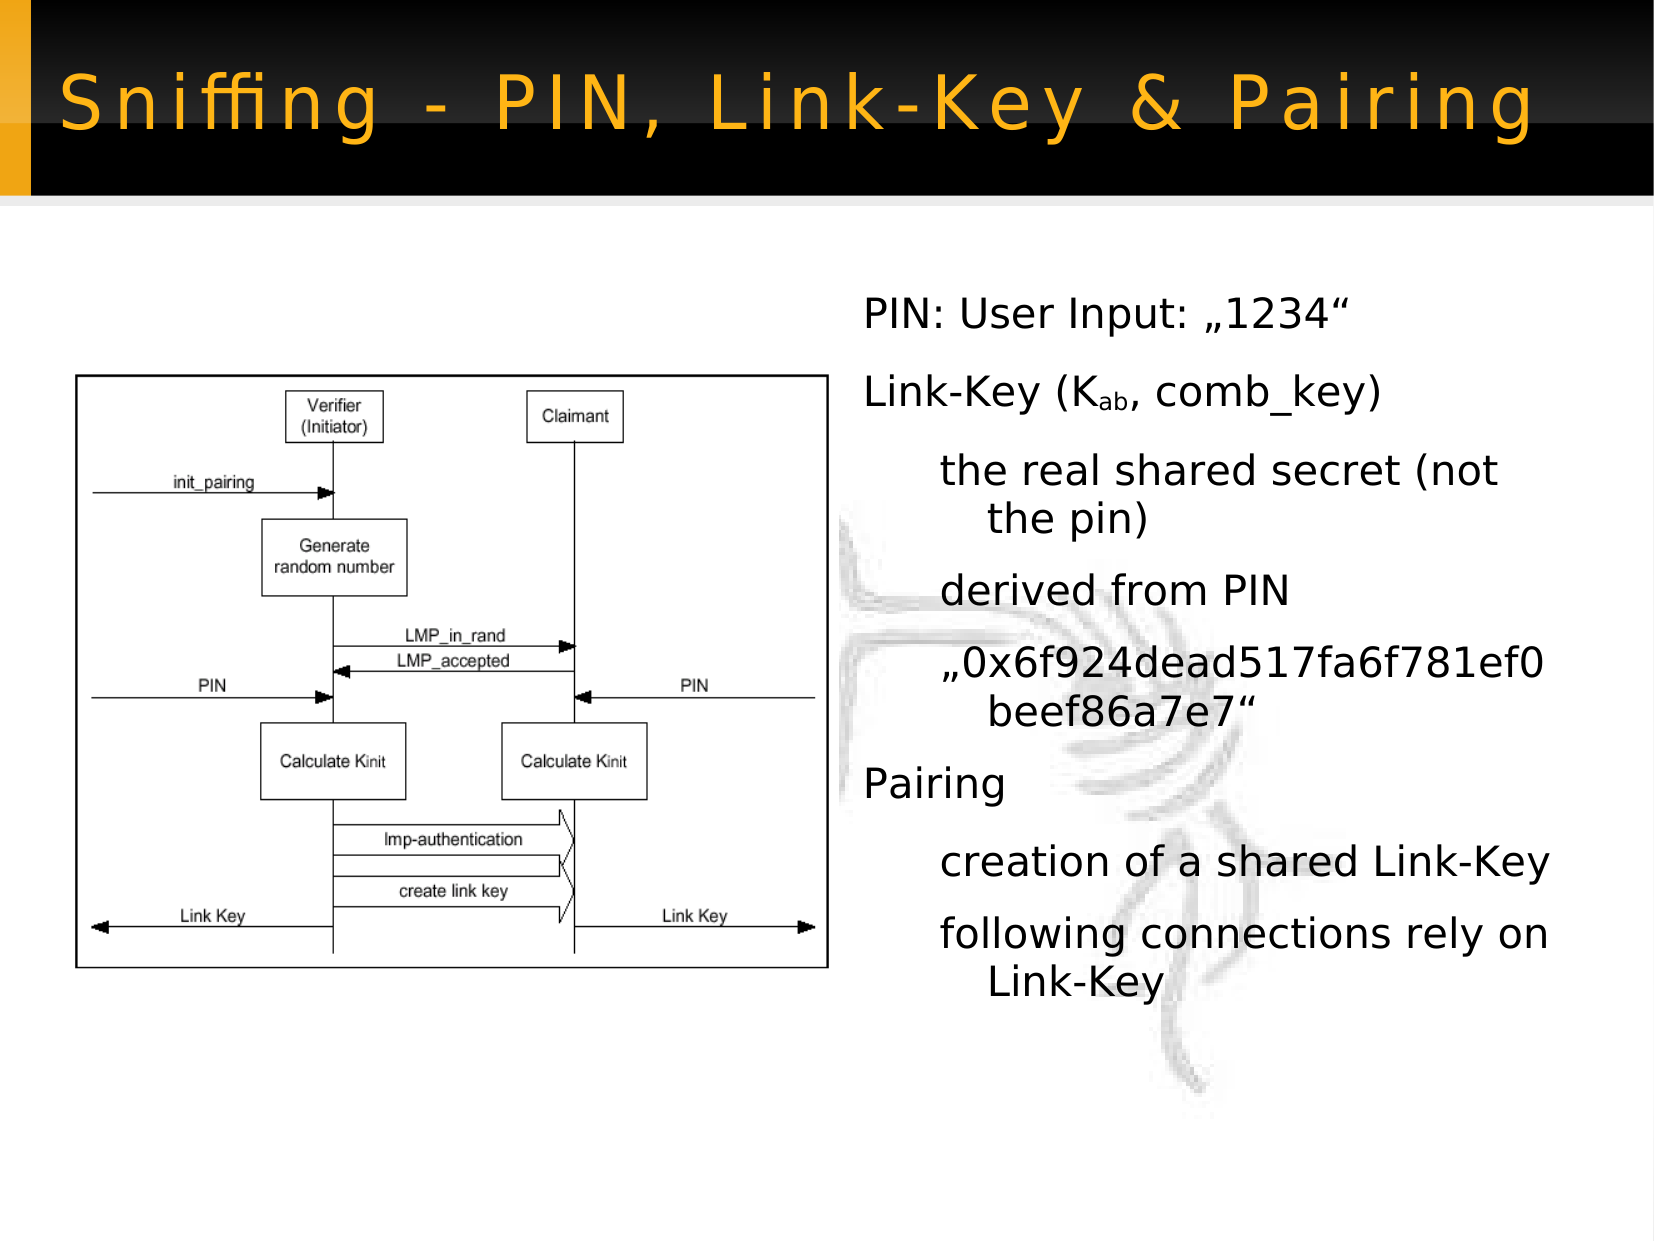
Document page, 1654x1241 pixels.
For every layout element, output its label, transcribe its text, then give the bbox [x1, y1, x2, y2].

title Sniffing - PIN, Link-Key & Pairing [59, 29, 1595, 178]
list PIN: User Input: „1234“ Link-Key (Kab, comb_key) the real shared secret (not the pin) derived from PIN „0x6f924dead517fa6f781ef0beef86a7e7“ Pairing creation of a shared Link-Key following connections rely on Link-Key [845, 290, 1572, 1109]
picture [0, 0, 1654, 1241]
